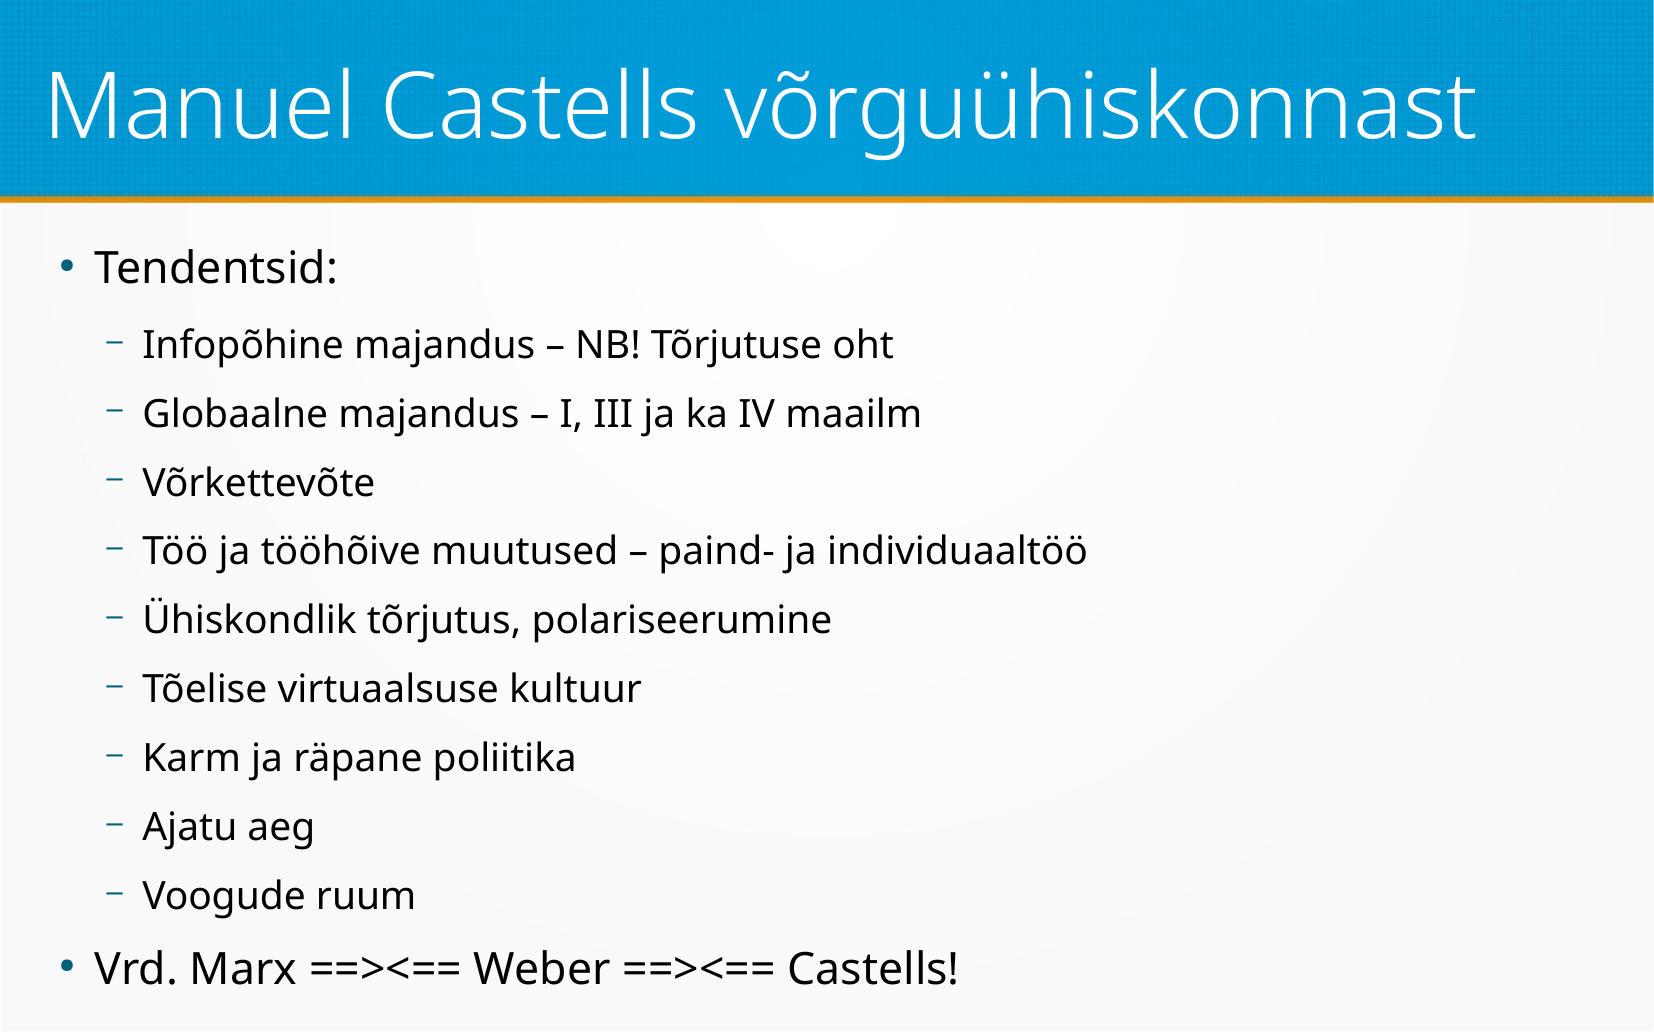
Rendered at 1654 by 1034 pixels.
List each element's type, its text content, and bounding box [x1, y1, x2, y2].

list Tendentsid: Infopõhine majandus – NB! Tõrjutuse oht Globaalne majandus – I, III ja ka IV maailm Võrkettevõte Töö ja tööhõive muutused – paind- ja individuaaltöö Ühiskondlik tõrjutus, polariseerumine Tõelise virtuaalsuse kultuur Karm ja räpane poliitika Ajatu aeg Voogude ruum Vrd. Marx ==><== Weber ==><== Castells! [47, 236, 1607, 1002]
title Manuel Castells võrguühiskonnast [43, 0, 1619, 166]
picture [0, 195, 1654, 1034]
